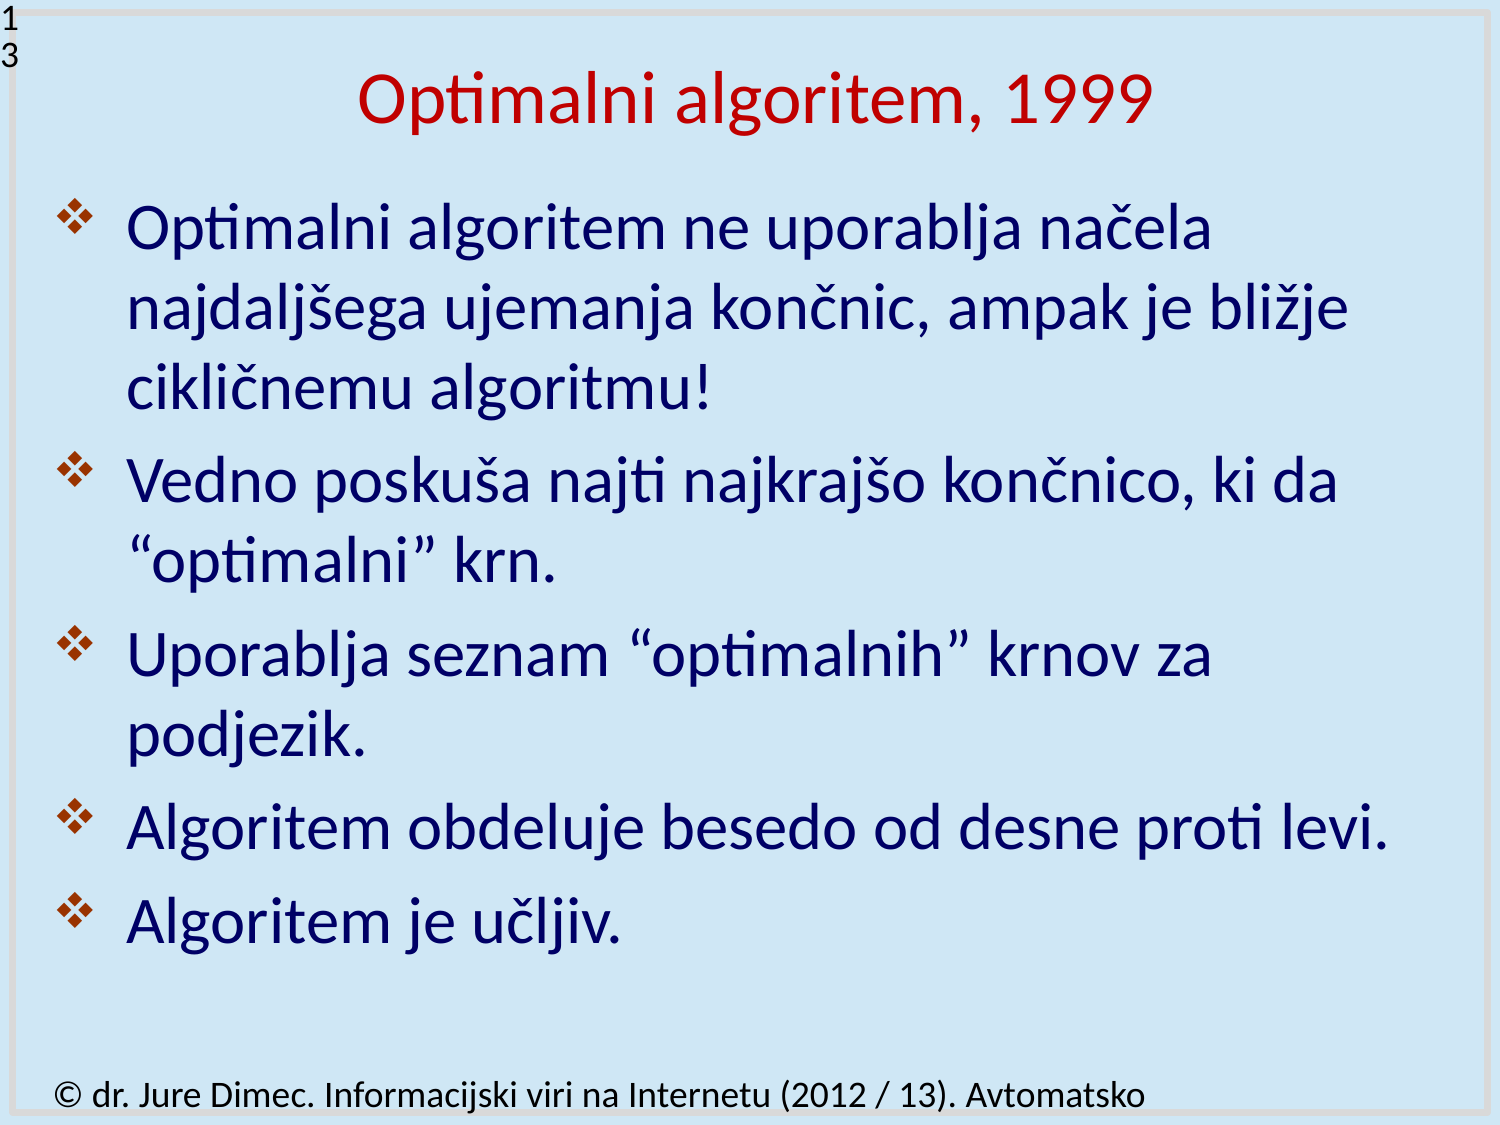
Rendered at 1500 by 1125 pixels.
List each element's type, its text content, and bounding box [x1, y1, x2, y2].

list Optimalni algoritem ne uporablja načela najdaljšega ujemanja končnic, ampak je bližje cikličnemu algoritmu! Vedno poskuša najti najkrajšo končnico, ki da “optimalni” krn. Uporablja seznam “optimalnih” krnov za podjezik. Algoritem obdeluje besedo od desne proti levi. Algoritem je učljiv. [37, 174, 1475, 1050]
title Optimalni algoritem, 1999 [37, 37, 1475, 150]
footer © dr. Jure Dimec. Informacijski viri na Internetu (2012 / 13). Avtomatsko indeksiranje 2. [37, 1062, 1288, 1103]
